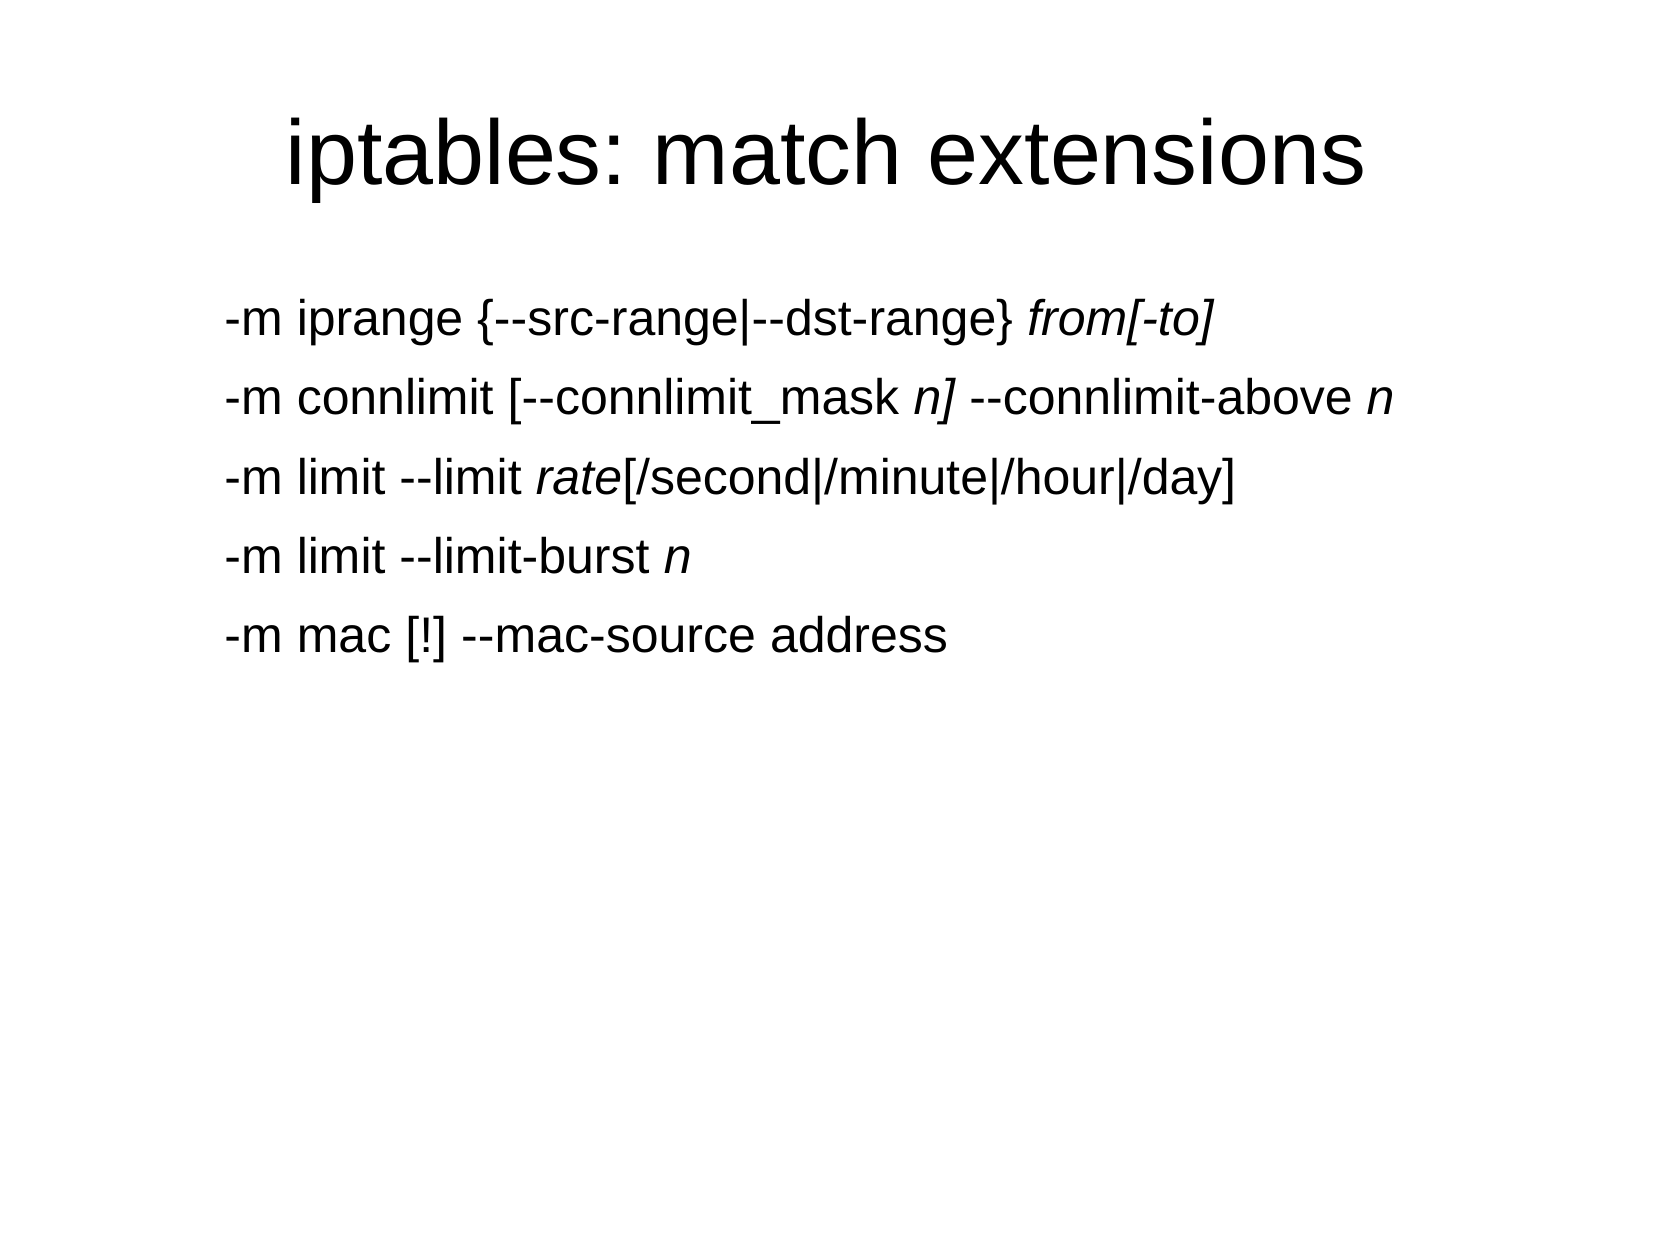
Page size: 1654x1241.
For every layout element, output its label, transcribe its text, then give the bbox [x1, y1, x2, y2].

title iptables: match extensions [82, 49, 1571, 257]
list -m iprange {--src-range|--dst-range} from[-to] -m connlimit [--connlimit_mask n] --connlimit-above n -m limit --limit rate[/second|/minute|/hour|/day] -m limit --limit-burst n -m mac [!] --mac-source address [82, 290, 1571, 1010]
